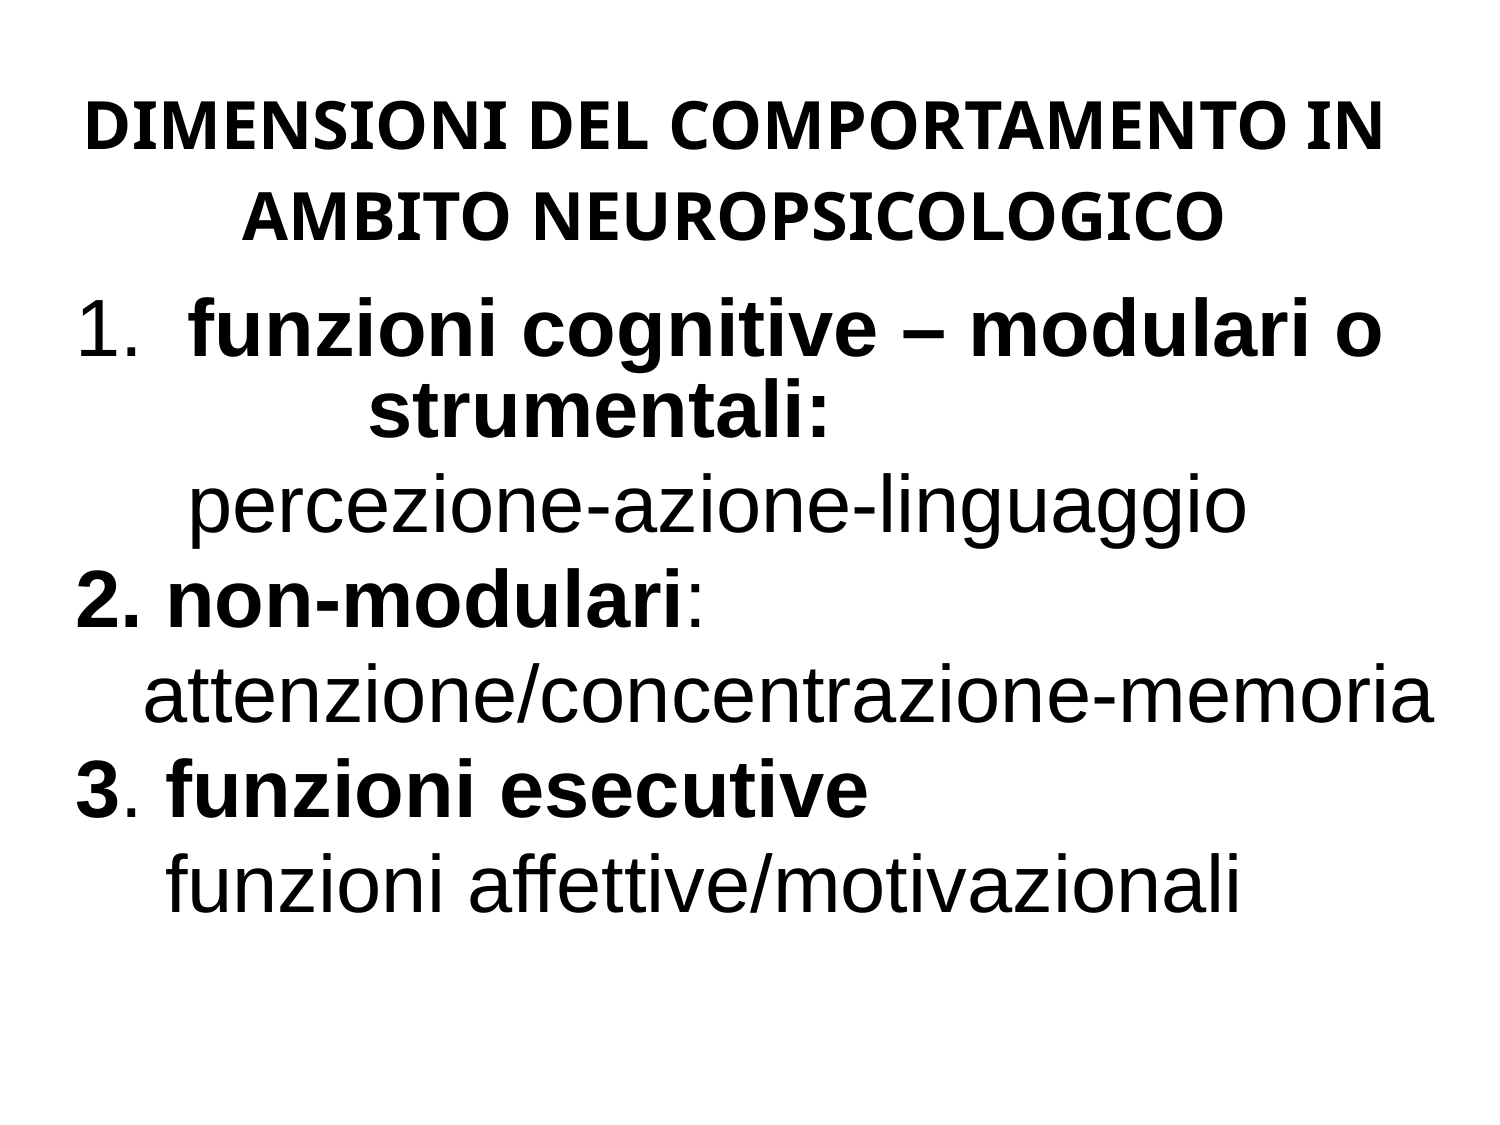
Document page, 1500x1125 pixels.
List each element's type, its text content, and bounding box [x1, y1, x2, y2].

text_box 1. funzioni cognitive – modulari o strumentali: percezione-azione-linguaggio 2. non-modulari: attenzione/concentrazione-memoria 3. funzioni esecutive funzioni affettive/motivazionali [60, 283, 1477, 982]
text_box DIMENSIONI DEL COMPORTAMENTO IN AMBITO NEUROPSICOLOGICO [47, 70, 1424, 247]
